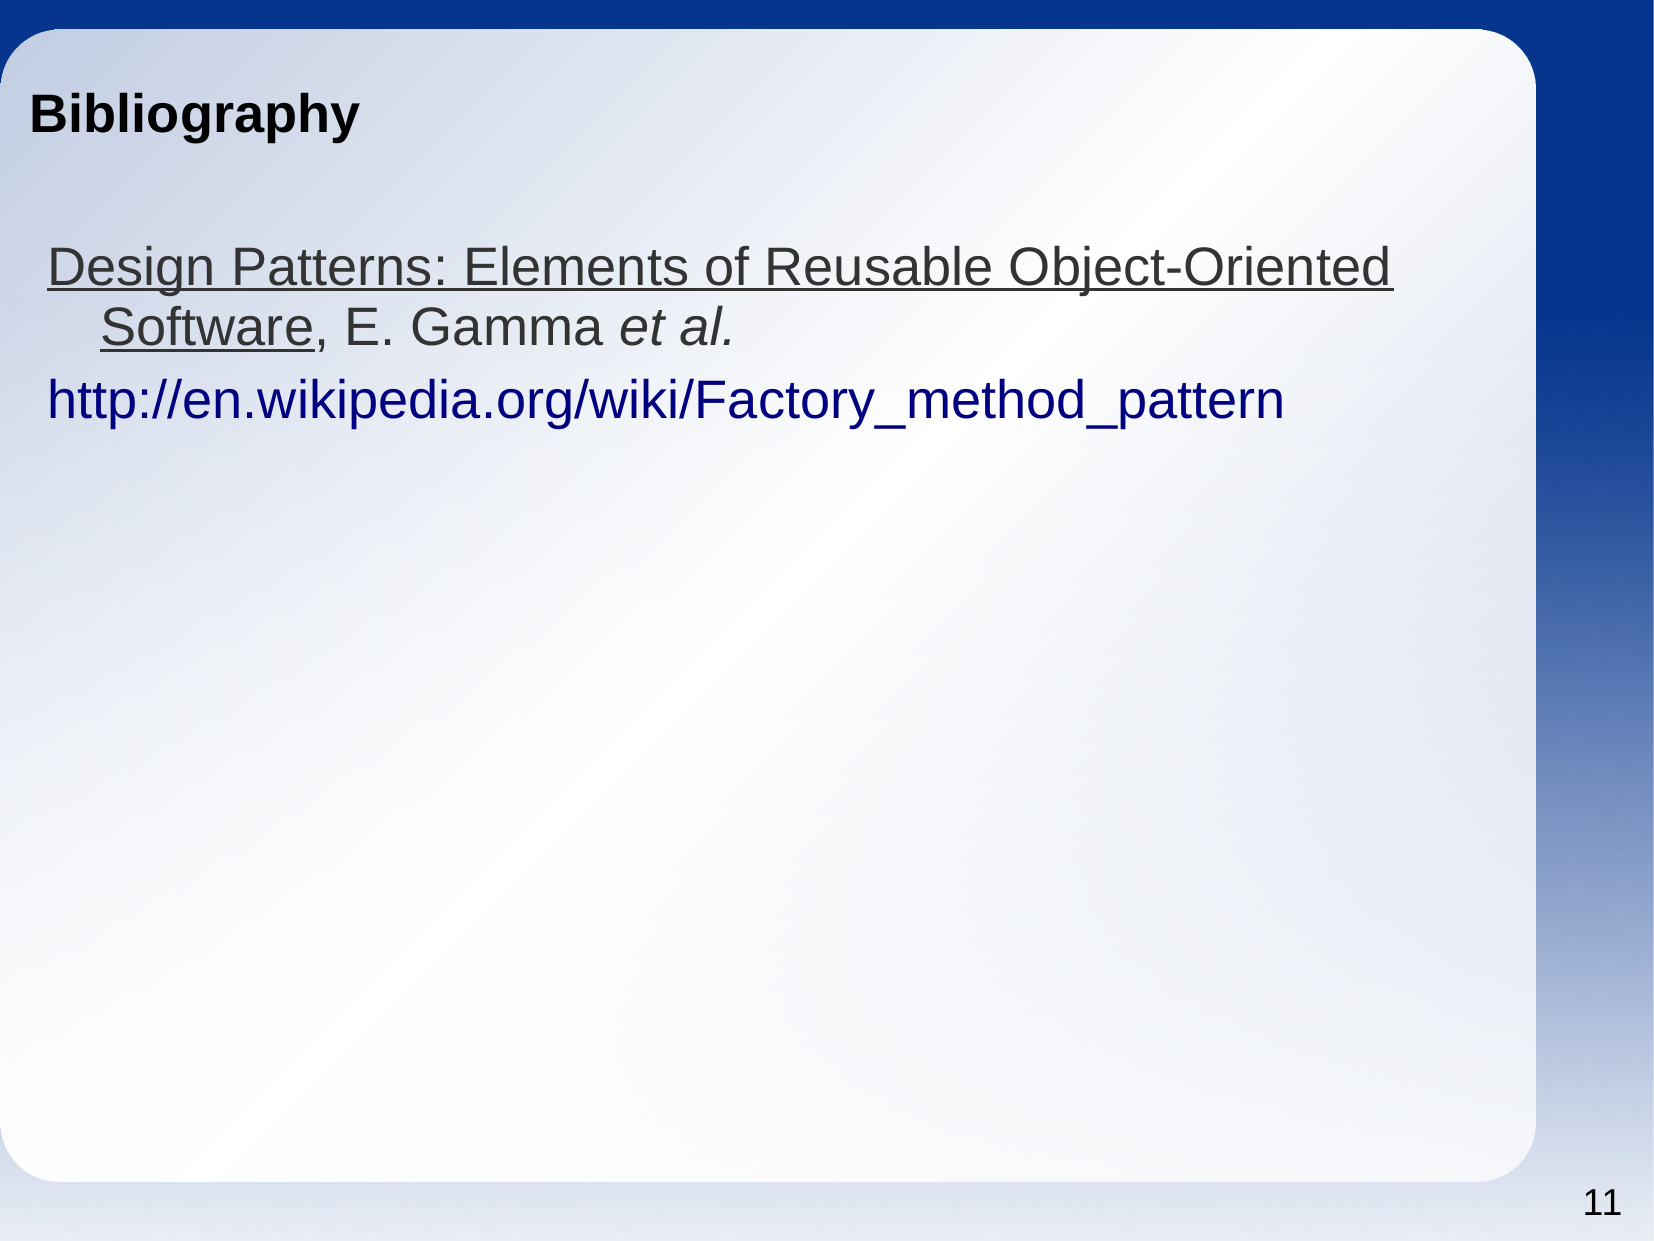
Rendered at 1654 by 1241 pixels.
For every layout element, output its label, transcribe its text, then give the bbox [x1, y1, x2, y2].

picture [0, 0, 1654, 1241]
title Bibliography [29, 56, 1506, 170]
list Design Patterns: Elements of Reusable Object-Oriented Software, E. Gamma et al. http://en.wikipedia.org/wiki/Factory_method_pattern [29, 236, 1506, 1137]
